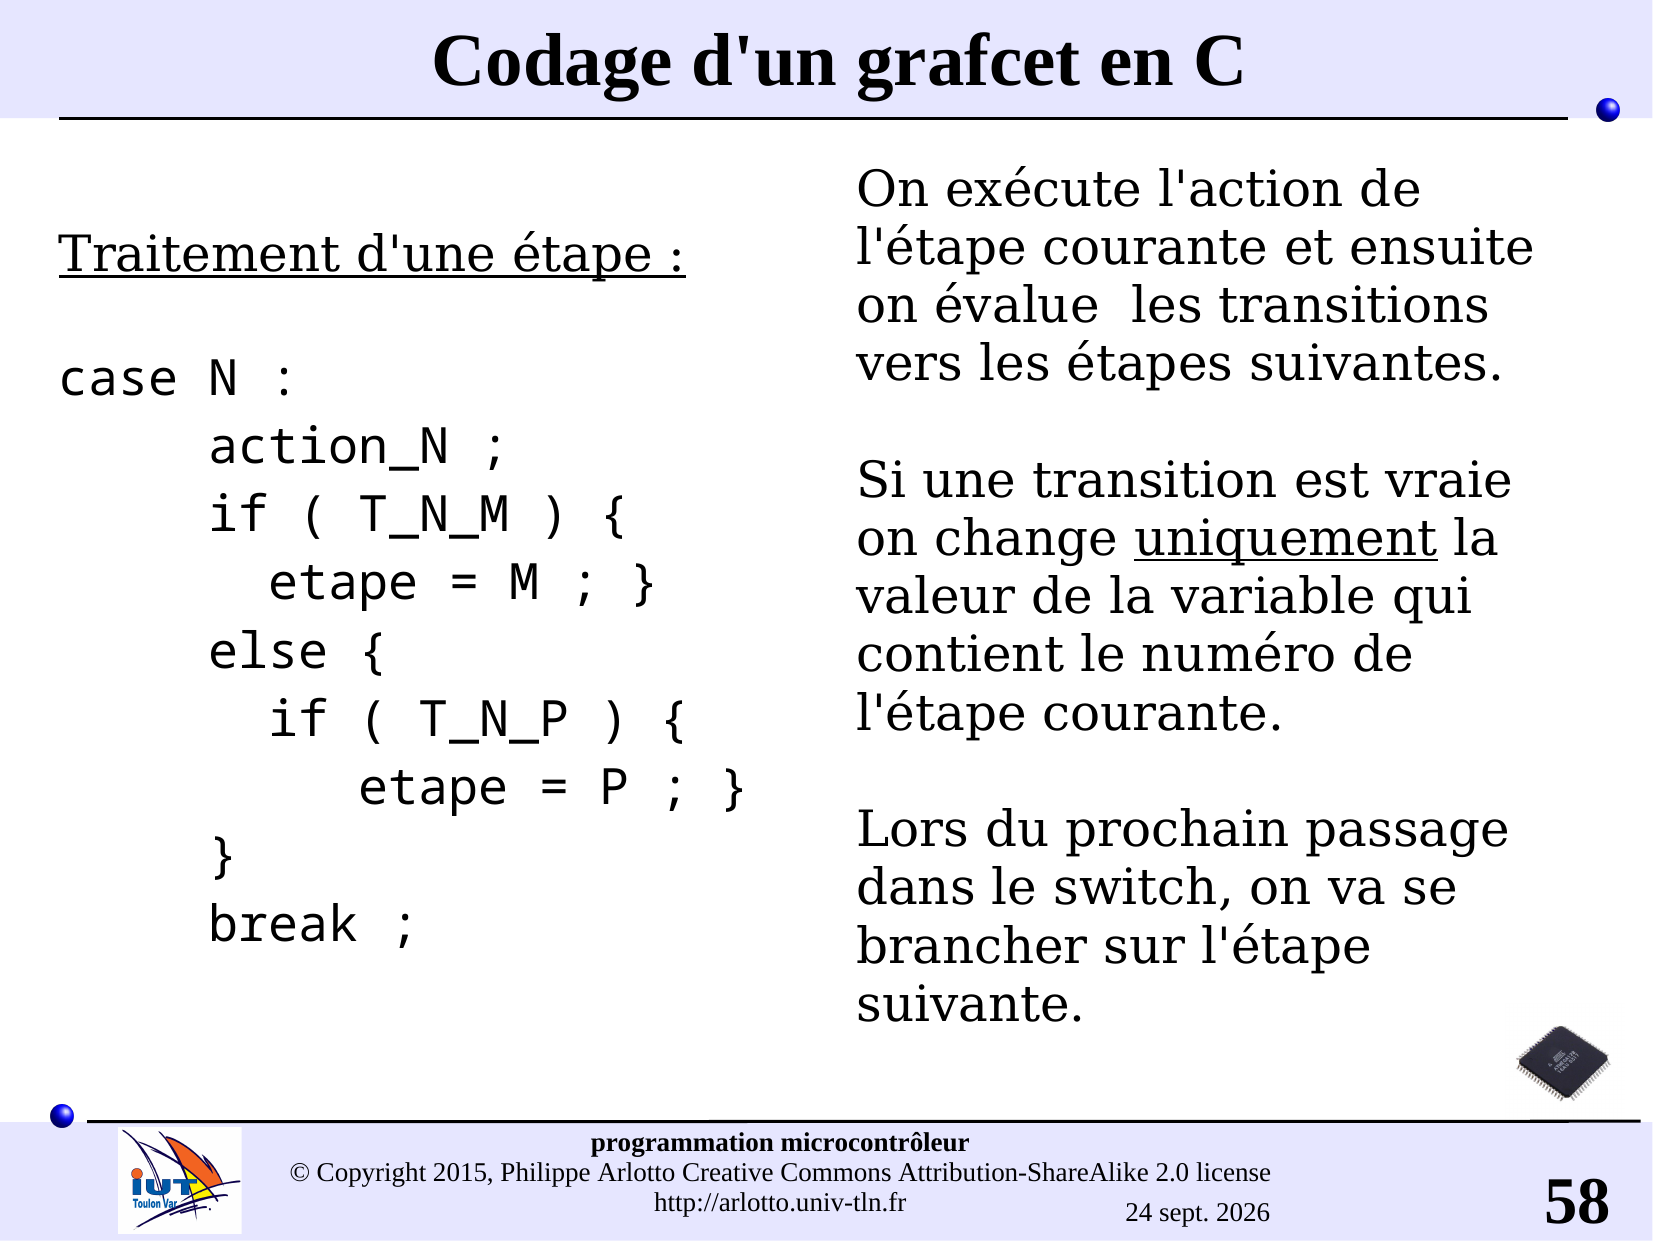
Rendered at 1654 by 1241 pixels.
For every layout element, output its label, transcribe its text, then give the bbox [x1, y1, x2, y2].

text_box On exécute l'action de l'étape courante et ensuite on évalue les transitions vers les étapes suivantes. Si une transition est vraie on change uniquement la valeur de la variable qui contient le numéro de l'étape courante. Lors du prochain passage dans le switch, on va se brancher sur l'étape suivante. [856, 159, 1565, 1034]
text_box Traitement d'une étape : case N : action_N ; if ( T_N_M ) { etape = M ; } else { if ( T_N_P ) { etape = P ; } } break ; [59, 206, 750, 975]
picture [1505, 1003, 1625, 1119]
title Codage d'un grafcet en C [95, 11, 1585, 110]
